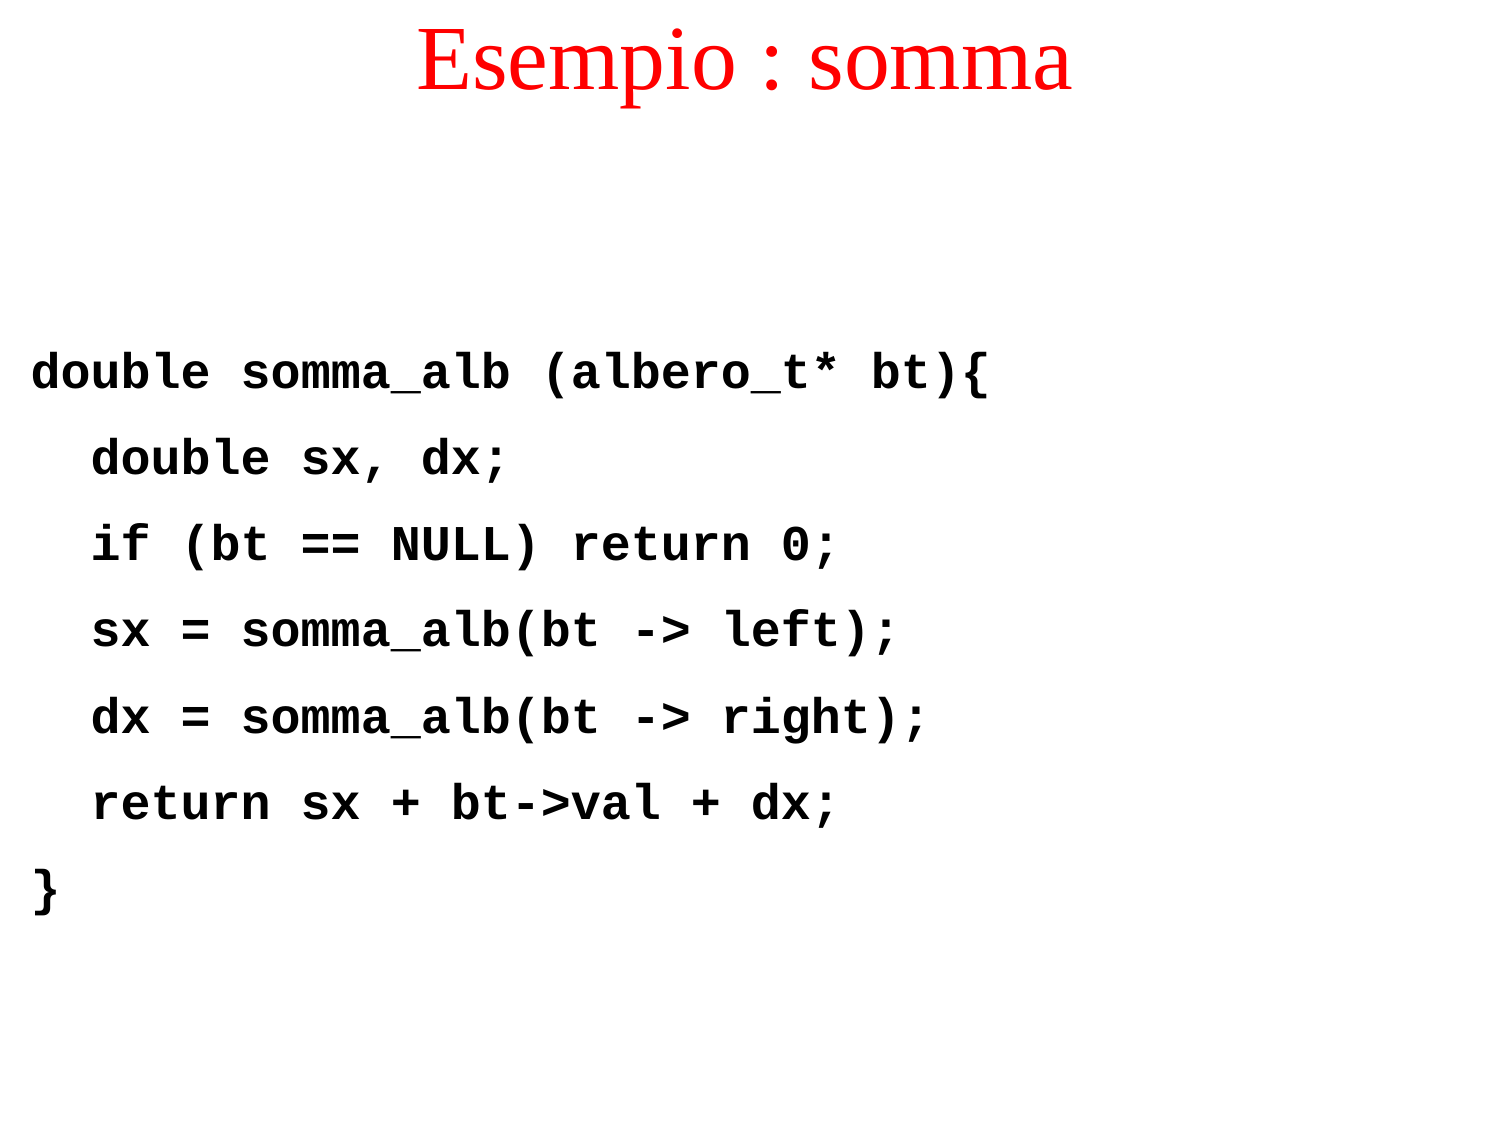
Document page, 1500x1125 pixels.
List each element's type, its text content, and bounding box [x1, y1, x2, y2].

title Esempio : somma [107, 0, 1383, 149]
list double somma_alb (albero_t* bt){ double sx, dx; if (bt == NULL) return 0; sx = somma_alb(bt -> left); dx = somma_alb(bt -> right); return sx + bt->val + dx; } [15, 149, 1475, 1055]
